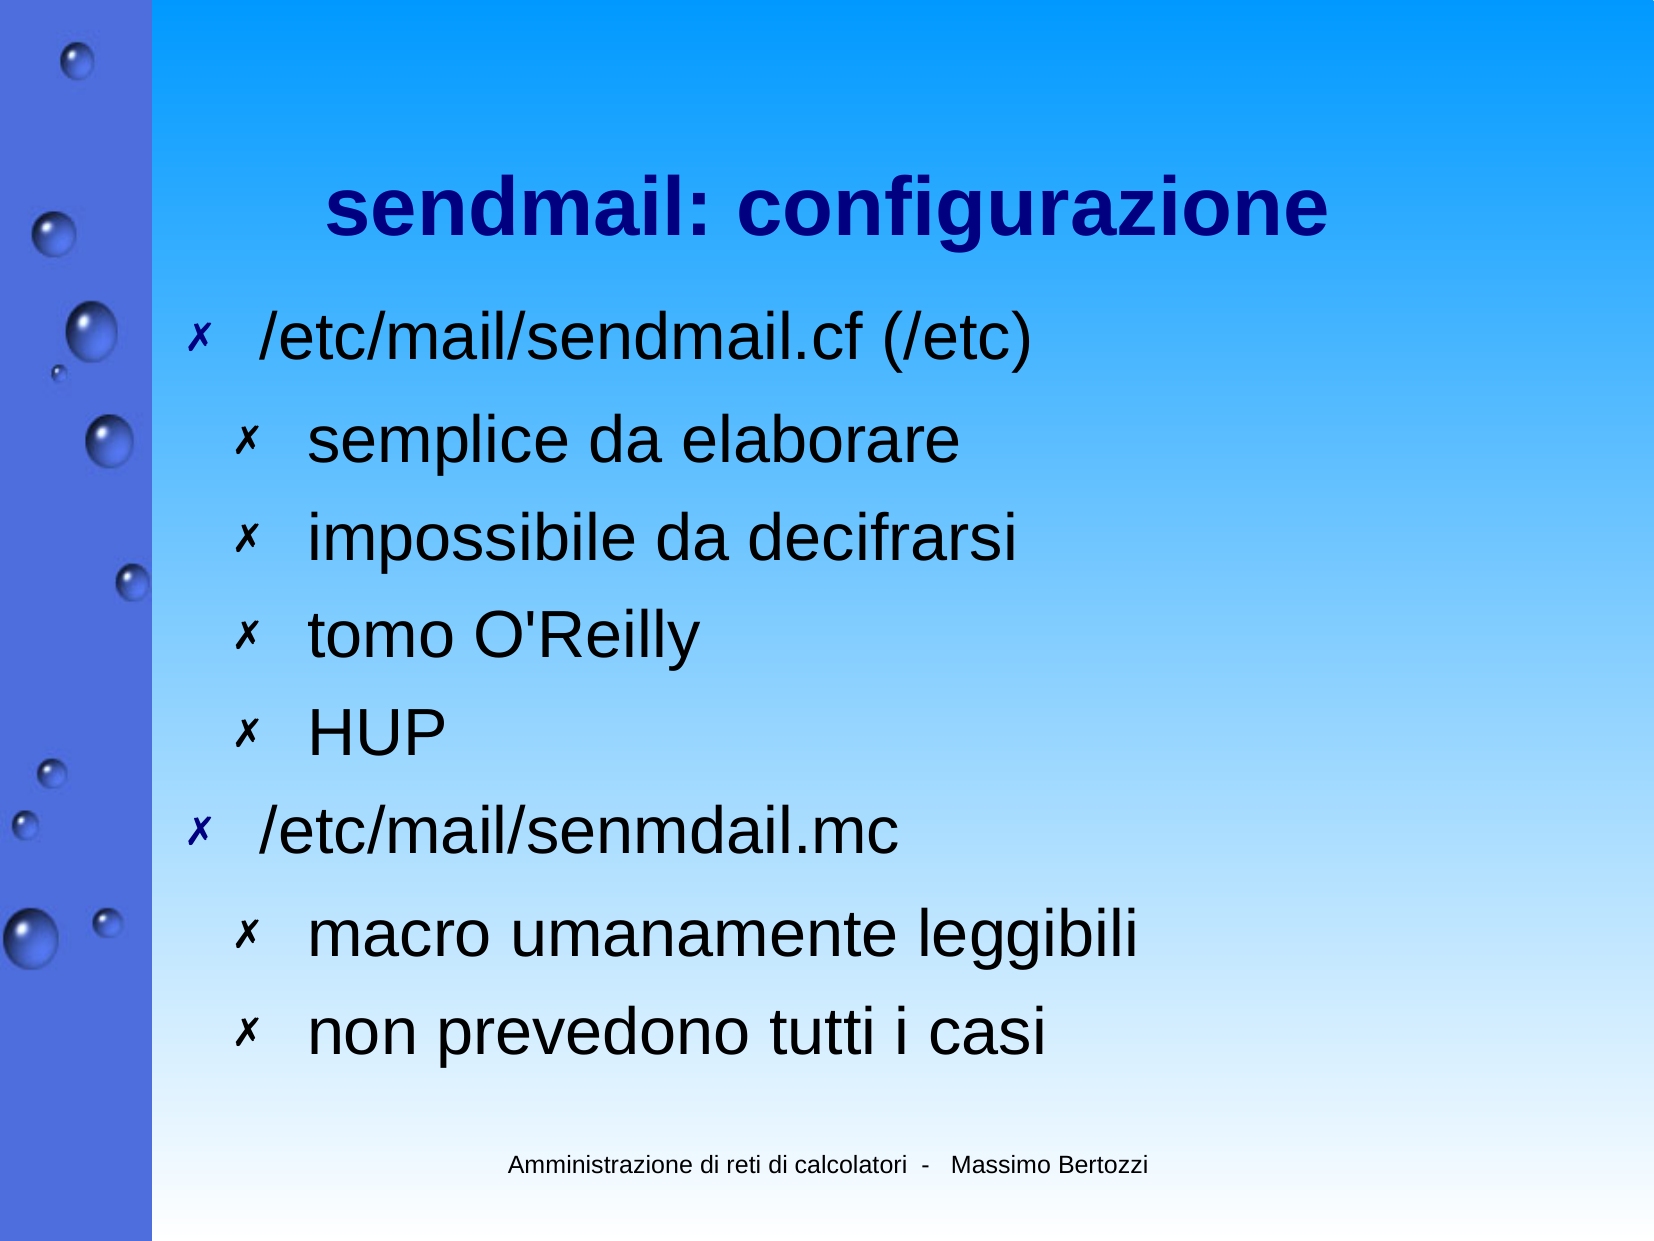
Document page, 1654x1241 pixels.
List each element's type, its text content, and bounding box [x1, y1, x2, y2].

picture [0, 0, 152, 1241]
list /etc/mail/sendmail.cf (/etc) semplice da elaborare impossibile da decifrarsi tomo O'Reilly HUP /etc/mail/senmdail.mc macro umanamente leggibili non prevedono tutti i casi [177, 299, 1590, 1095]
title sendmail: configurazione [121, 102, 1534, 311]
